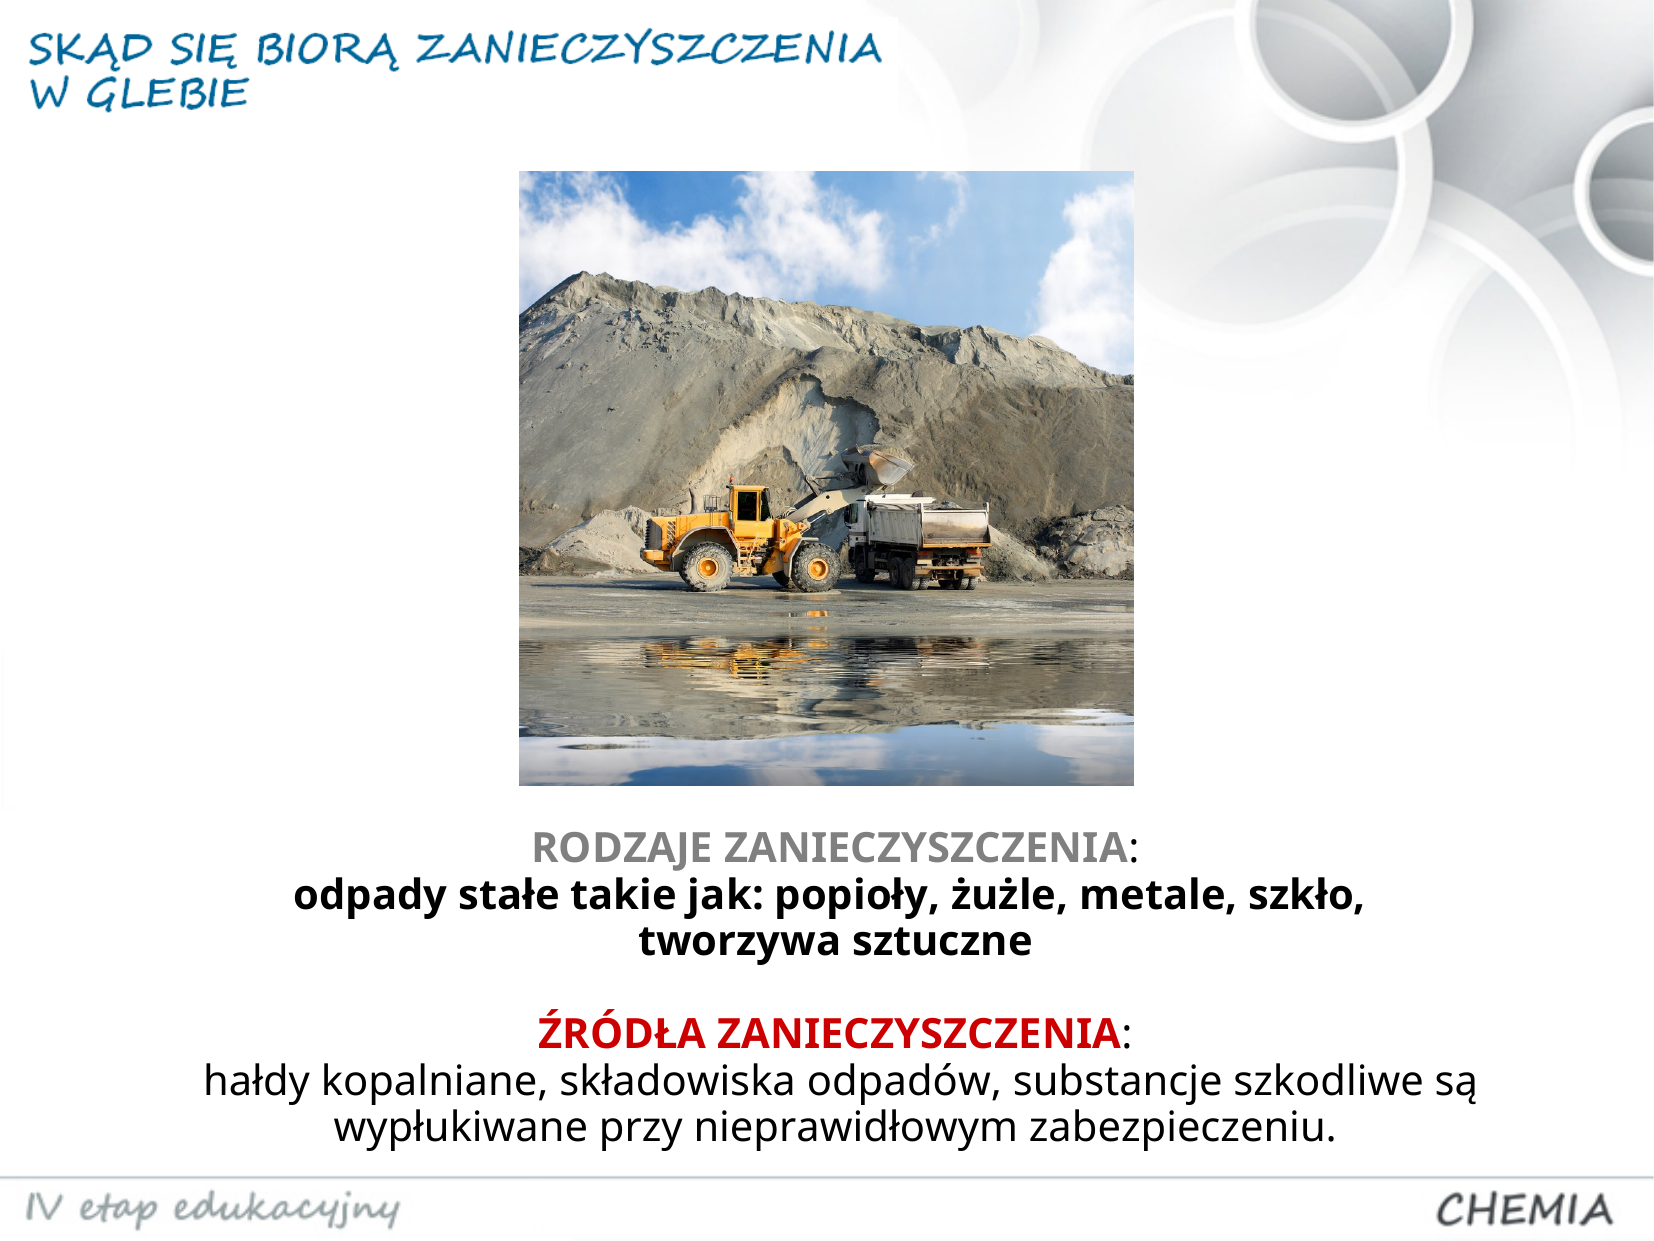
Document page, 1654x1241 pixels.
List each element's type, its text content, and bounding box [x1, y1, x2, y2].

chart [11, 17, 898, 131]
text_box RODZAJE ZANIECZYSZCZENIA: odpady stałe takie jak: popioły, żużle, metale, szkło, tworzywa sztuczne ŹRÓDŁA ZANIECZYSZCZENIA: hałdy kopalniane, składowiska odpadów, substancje szkodliwe są wypłukiwane przy nieprawidłowym zabezpieczeniu. [165, 848, 1506, 1128]
picture [0, 0, 1654, 1241]
